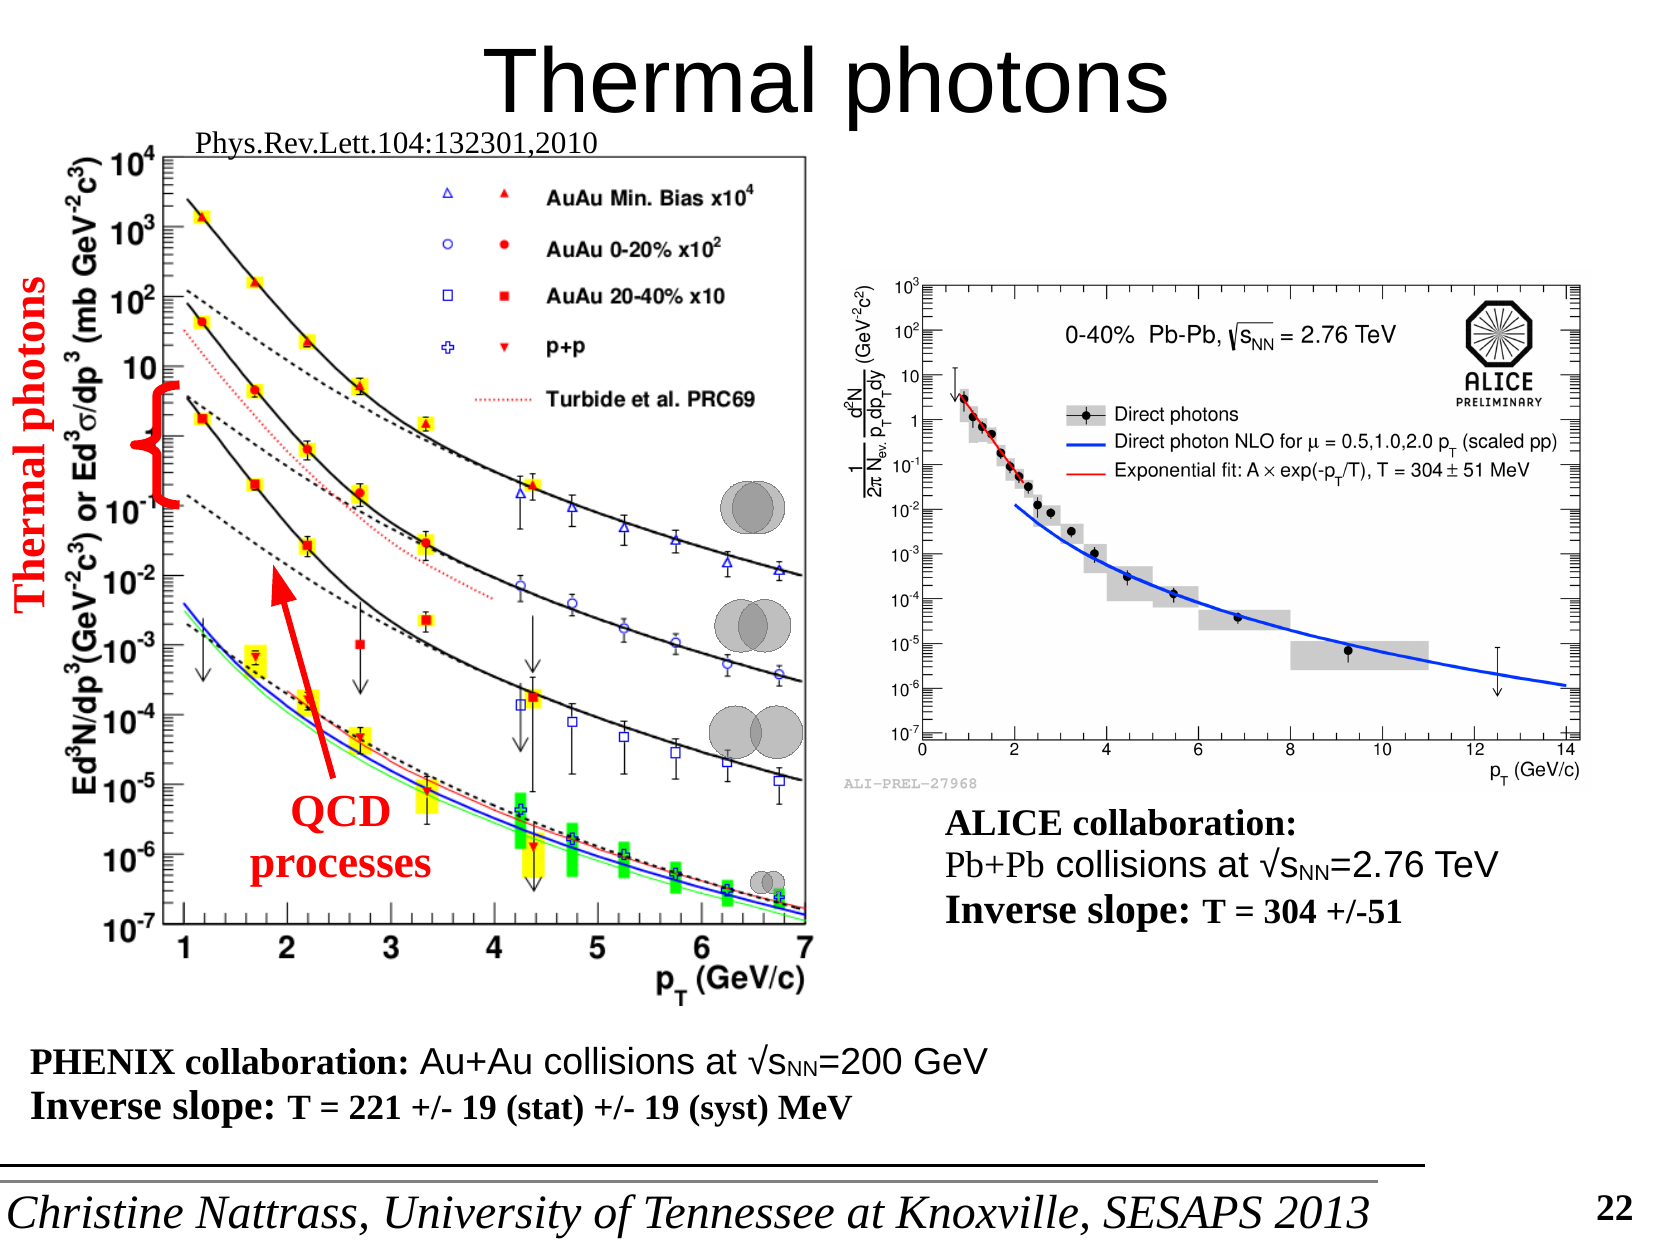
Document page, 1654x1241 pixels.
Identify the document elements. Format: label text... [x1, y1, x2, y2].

picture [840, 269, 1591, 792]
text_box ALICE collaboration: Pb+Pb collisions at √sNN=2.76 TeV Inverse slope: T = 304 +/-51 [930, 795, 1583, 993]
text_box Thermal photons [0, 205, 113, 686]
picture [63, 144, 814, 1006]
text_box PHENIX collaboration: Au+Au collisions at √sNN=200 GeV Inverse slope: T = 221 +/- 19 (stat) +/- 19 (syst) MeV [15, 1032, 1133, 1231]
text_box QCD processes [198, 778, 484, 895]
text_box [714, 599, 791, 653]
text_box [709, 705, 803, 759]
text_box [720, 481, 785, 534]
text_box Phys.Rev.Lett.104:132301,2010 [180, 118, 676, 168]
text_box [750, 871, 785, 894]
title Thermal photons [82, 8, 1571, 154]
